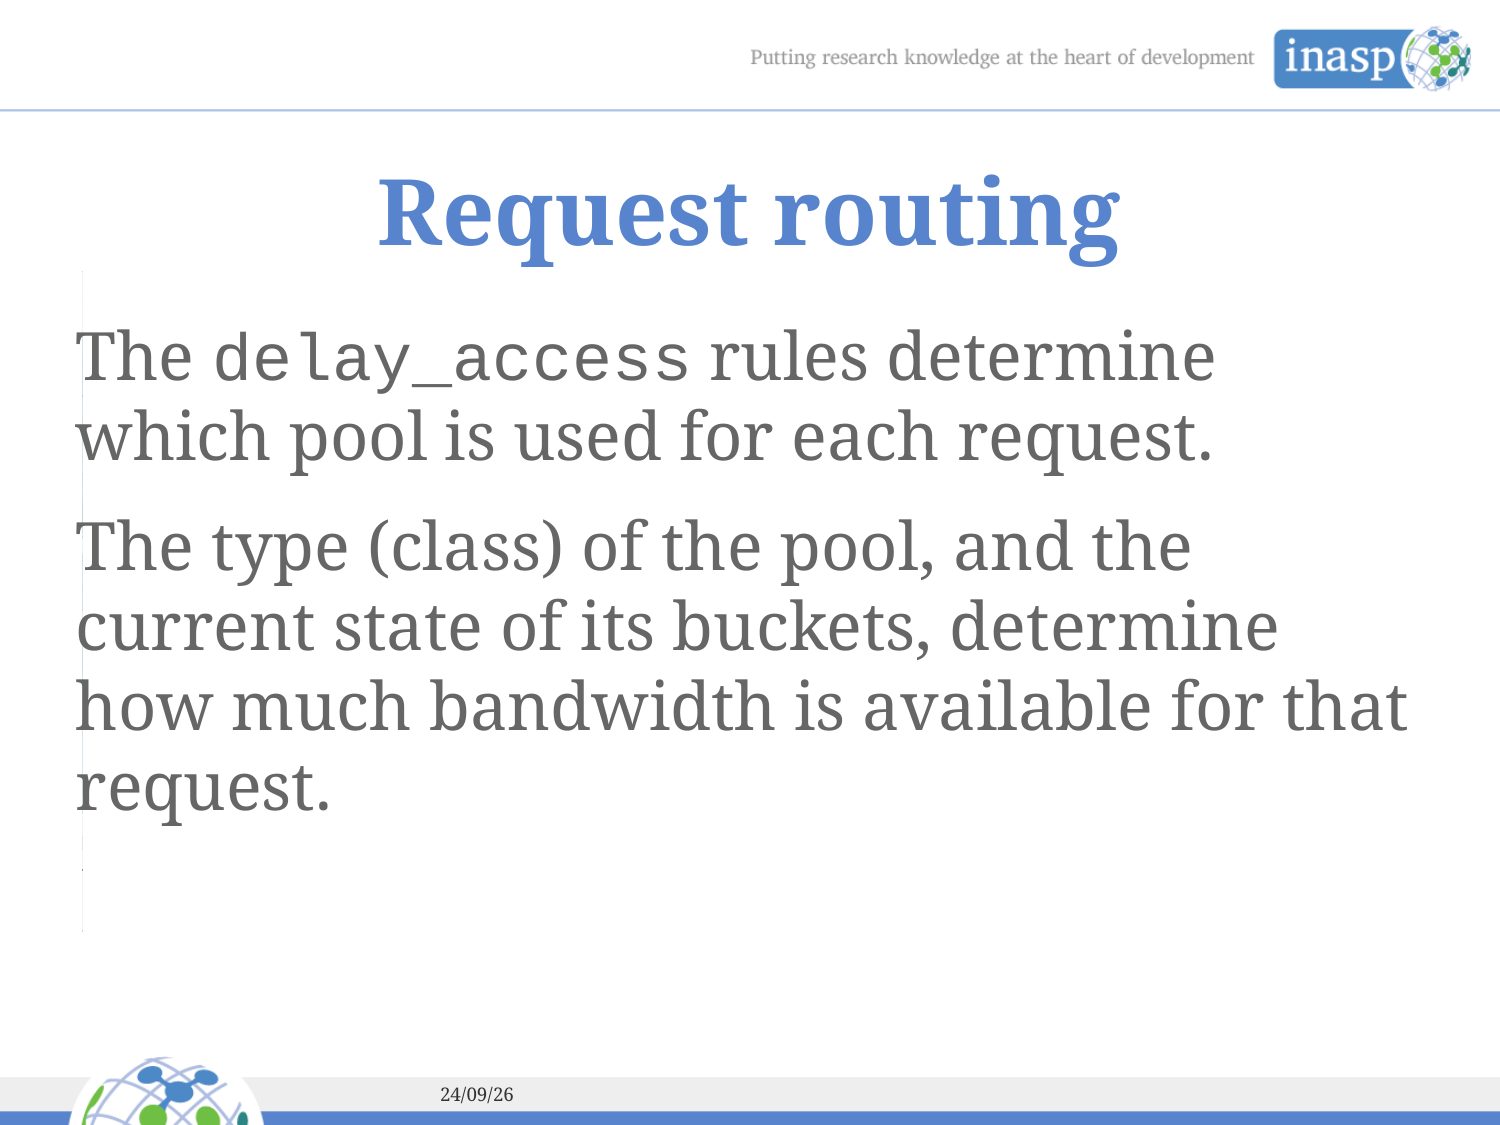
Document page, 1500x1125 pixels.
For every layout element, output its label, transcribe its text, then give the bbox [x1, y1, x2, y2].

picture [0, 0, 1500, 1125]
list The delay_access rules determine which pool is used for each request. The type (class) of the pool, and the current state of its buckets, determine how much bandwidth is available for that request. [75, 313, 1426, 967]
title Request routing [75, 129, 1426, 313]
